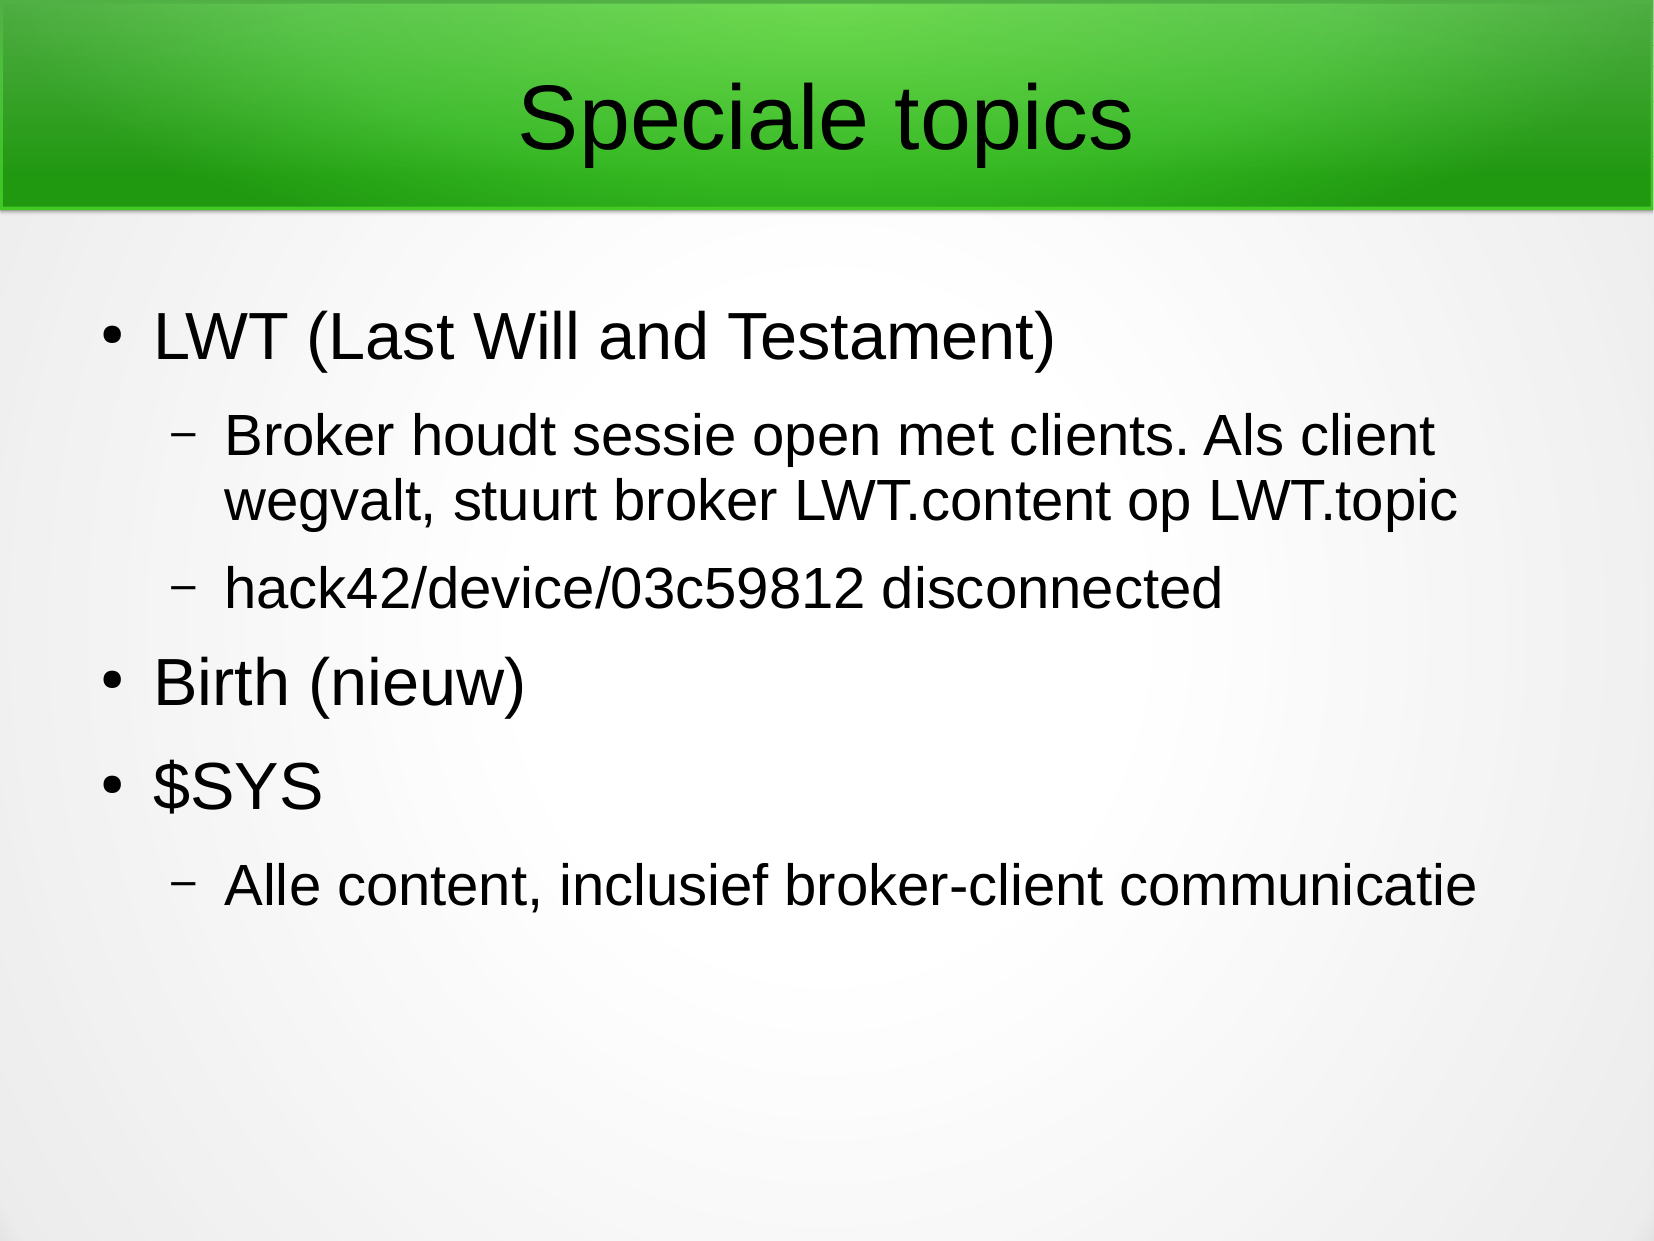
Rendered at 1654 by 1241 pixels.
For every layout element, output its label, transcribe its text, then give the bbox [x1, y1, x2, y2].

list LWT (Last Will and Testament) Broker houdt sessie open met clients. Als client wegvalt, stuurt broker LWT.content op LWT.topic hack42/device/03c59812 disconnected Birth (nieuw) $SYS Alle content, inclusief broker-client communicatie [82, 299, 1571, 1019]
title Speciale topics [82, 47, 1571, 189]
